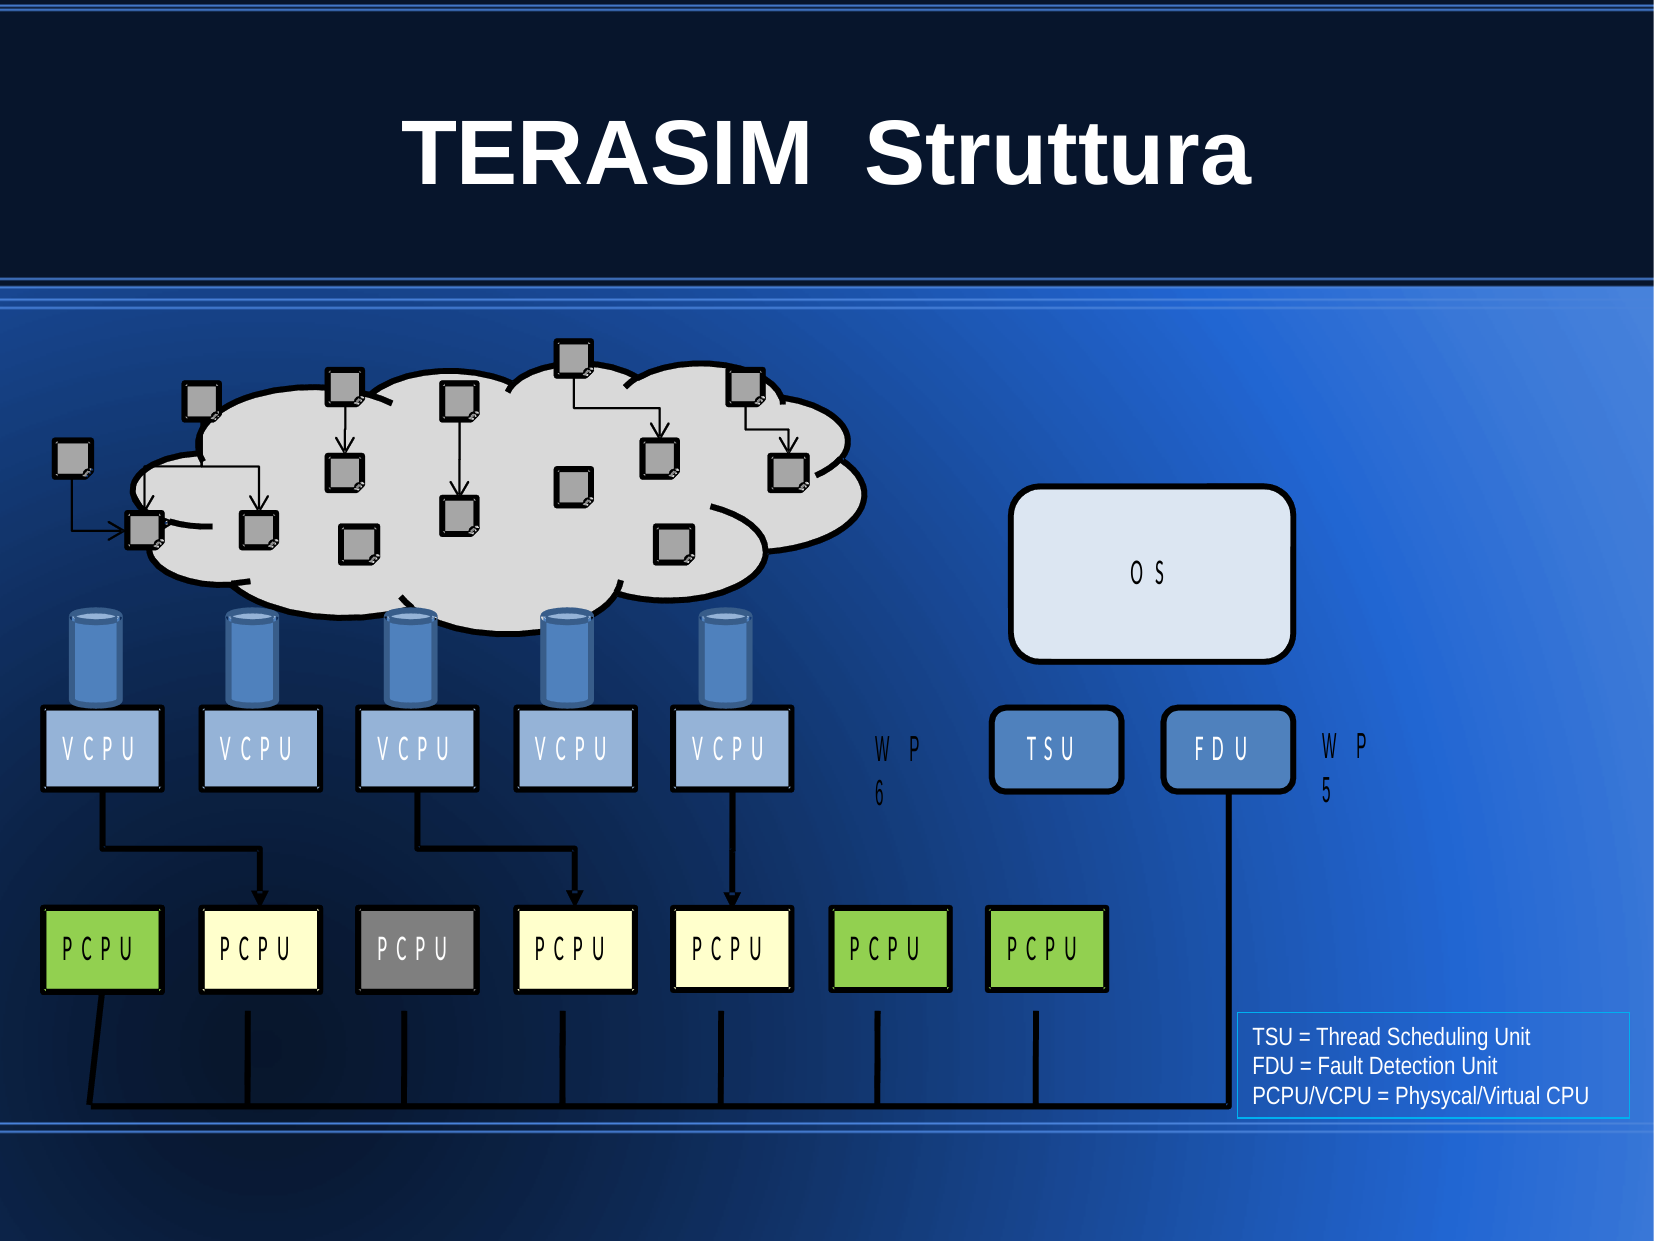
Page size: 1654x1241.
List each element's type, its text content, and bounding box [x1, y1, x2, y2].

picture [0, 0, 1654, 1241]
title TERASIM Struttura [82, 56, 1571, 250]
text_box TSU = Thread Scheduling Unit FDU = Fault Detection Unit PCPU/VCPU = Physycal/Virtual CPU [1237, 1012, 1630, 1118]
